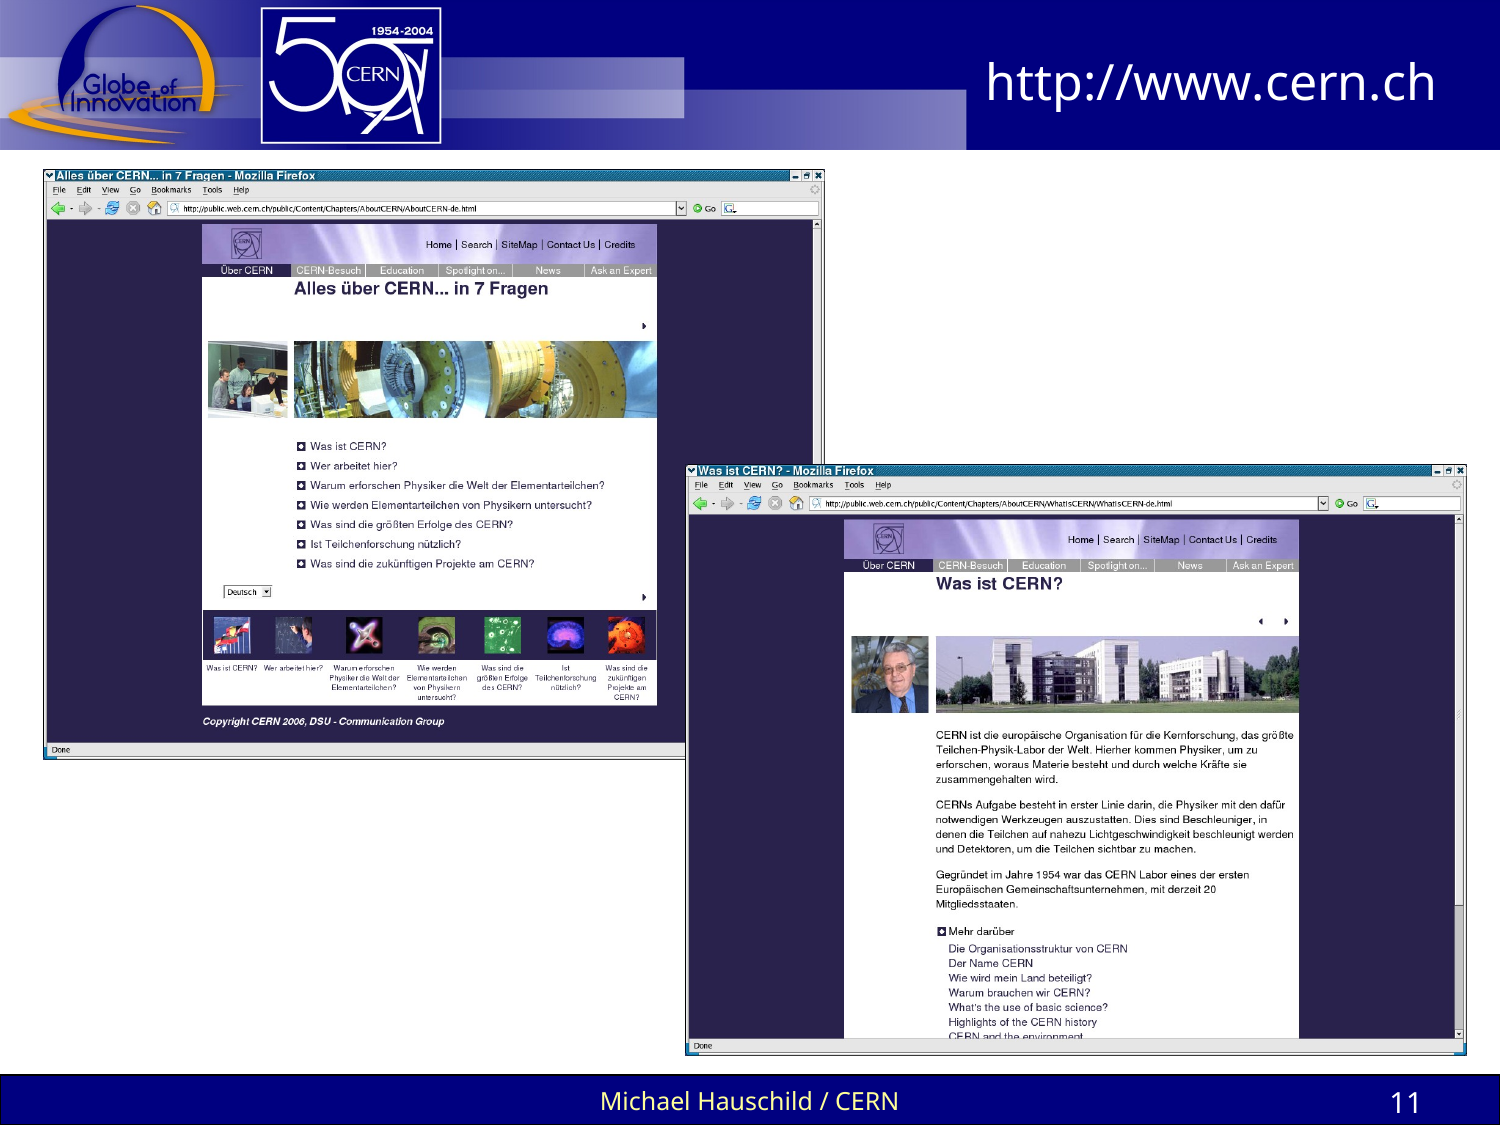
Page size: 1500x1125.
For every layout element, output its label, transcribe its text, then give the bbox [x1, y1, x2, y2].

picture [0, 0, 1500, 150]
picture [43, 169, 1467, 1056]
title http://www.cern.ch [450, 37, 1438, 126]
